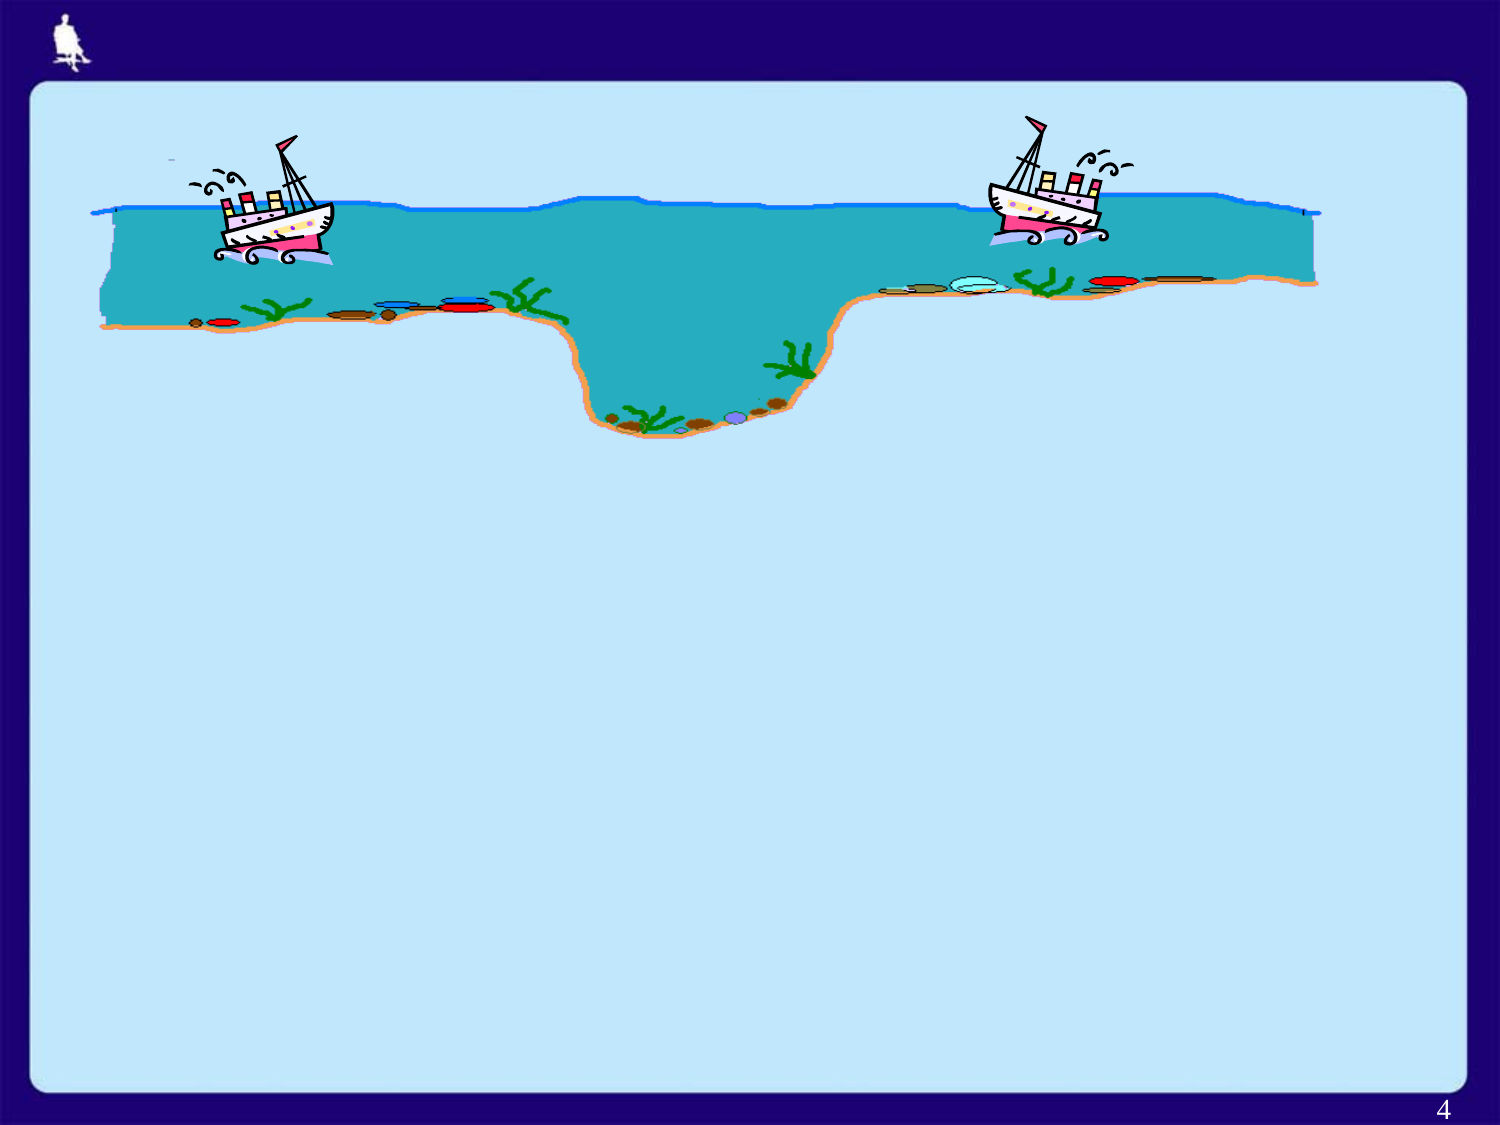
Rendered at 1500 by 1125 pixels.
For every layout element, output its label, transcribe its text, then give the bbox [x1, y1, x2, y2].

picture [0, 0, 1500, 1125]
text_box <номер> [1116, 1082, 1467, 1125]
